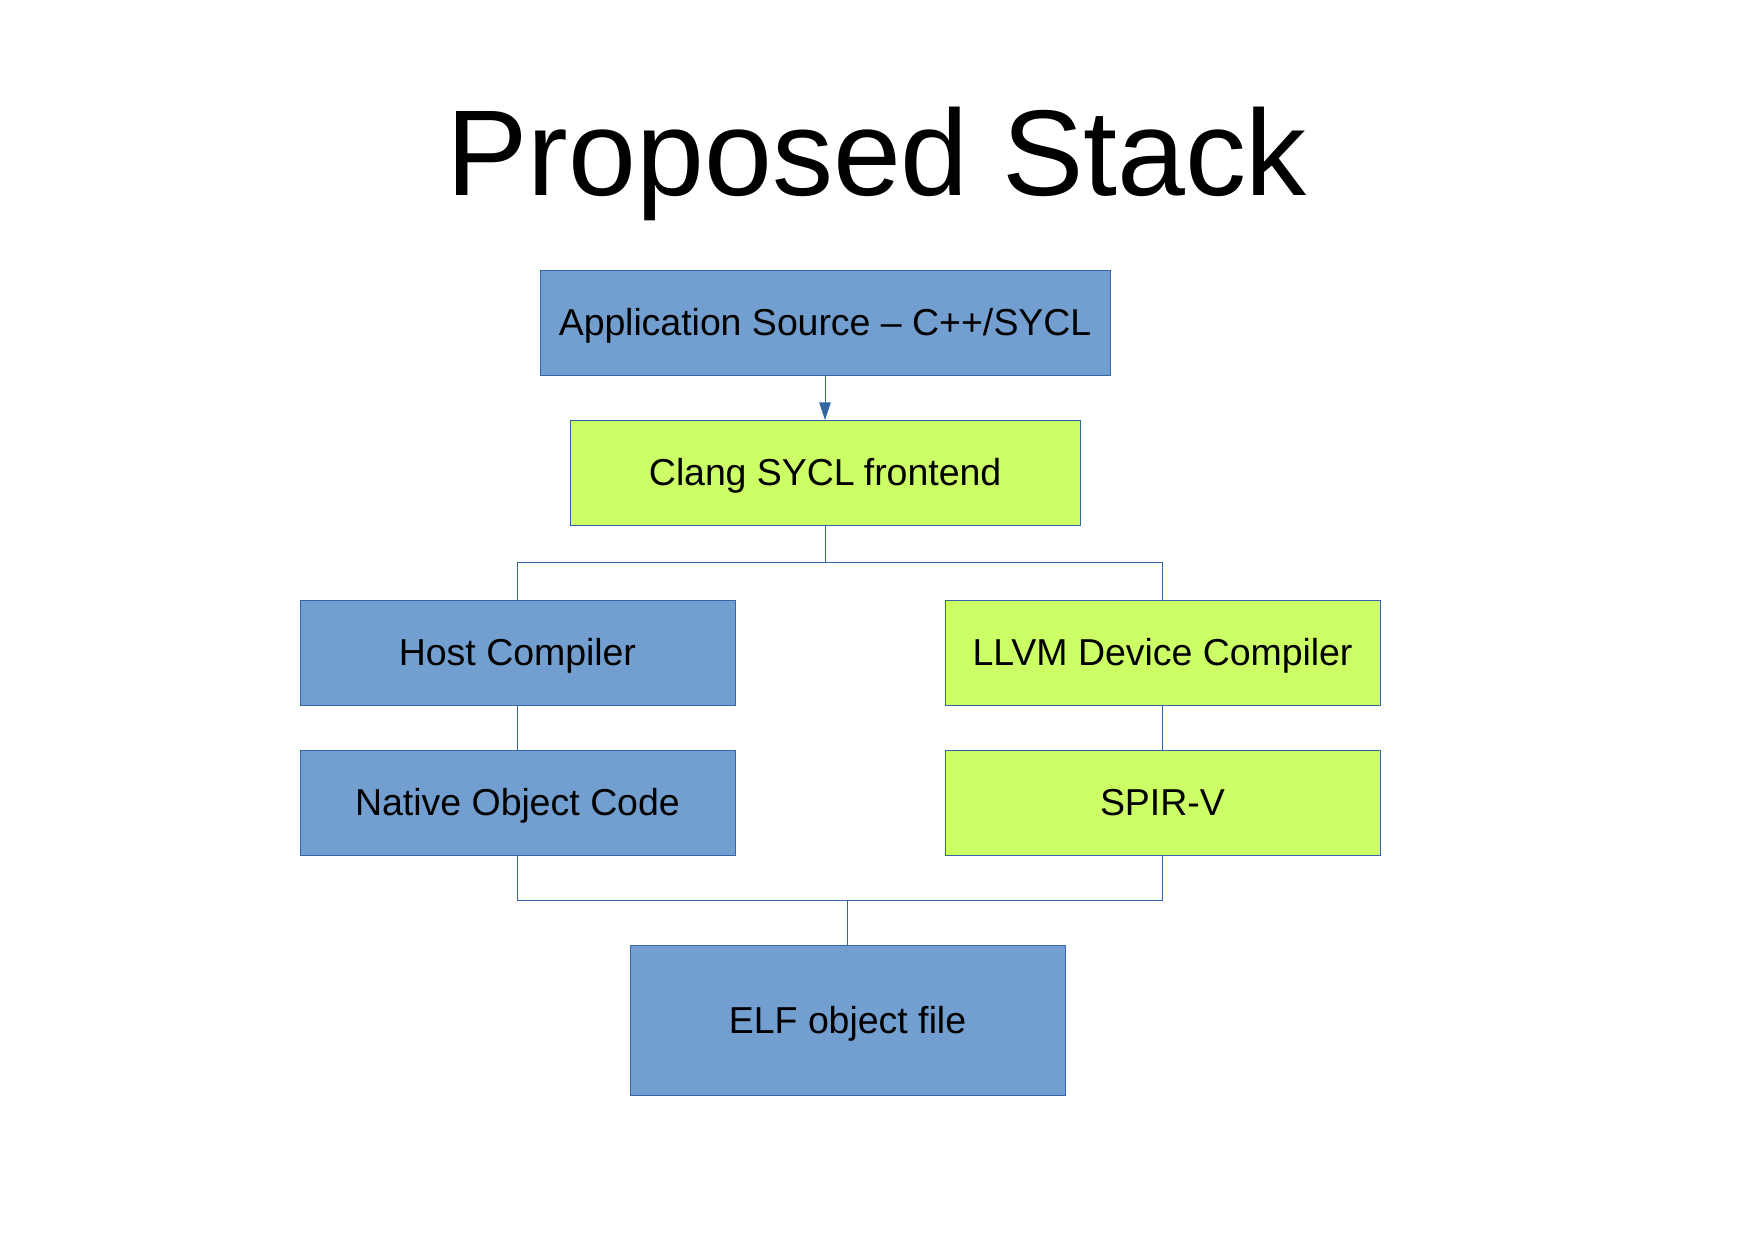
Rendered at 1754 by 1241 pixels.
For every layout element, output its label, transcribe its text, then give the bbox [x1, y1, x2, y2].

title Proposed Stack [87, 49, 1667, 257]
text_box ELF object file [630, 945, 1066, 1096]
text_box Clang SYCL frontend [570, 420, 1081, 526]
text_box Native Object Code [300, 750, 736, 856]
text_box Host Compiler [300, 600, 736, 706]
text_box LLVM Device Compiler [945, 600, 1381, 706]
text_box Application Source – C++/SYCL [540, 270, 1111, 376]
text_box SPIR-V [945, 750, 1381, 856]
